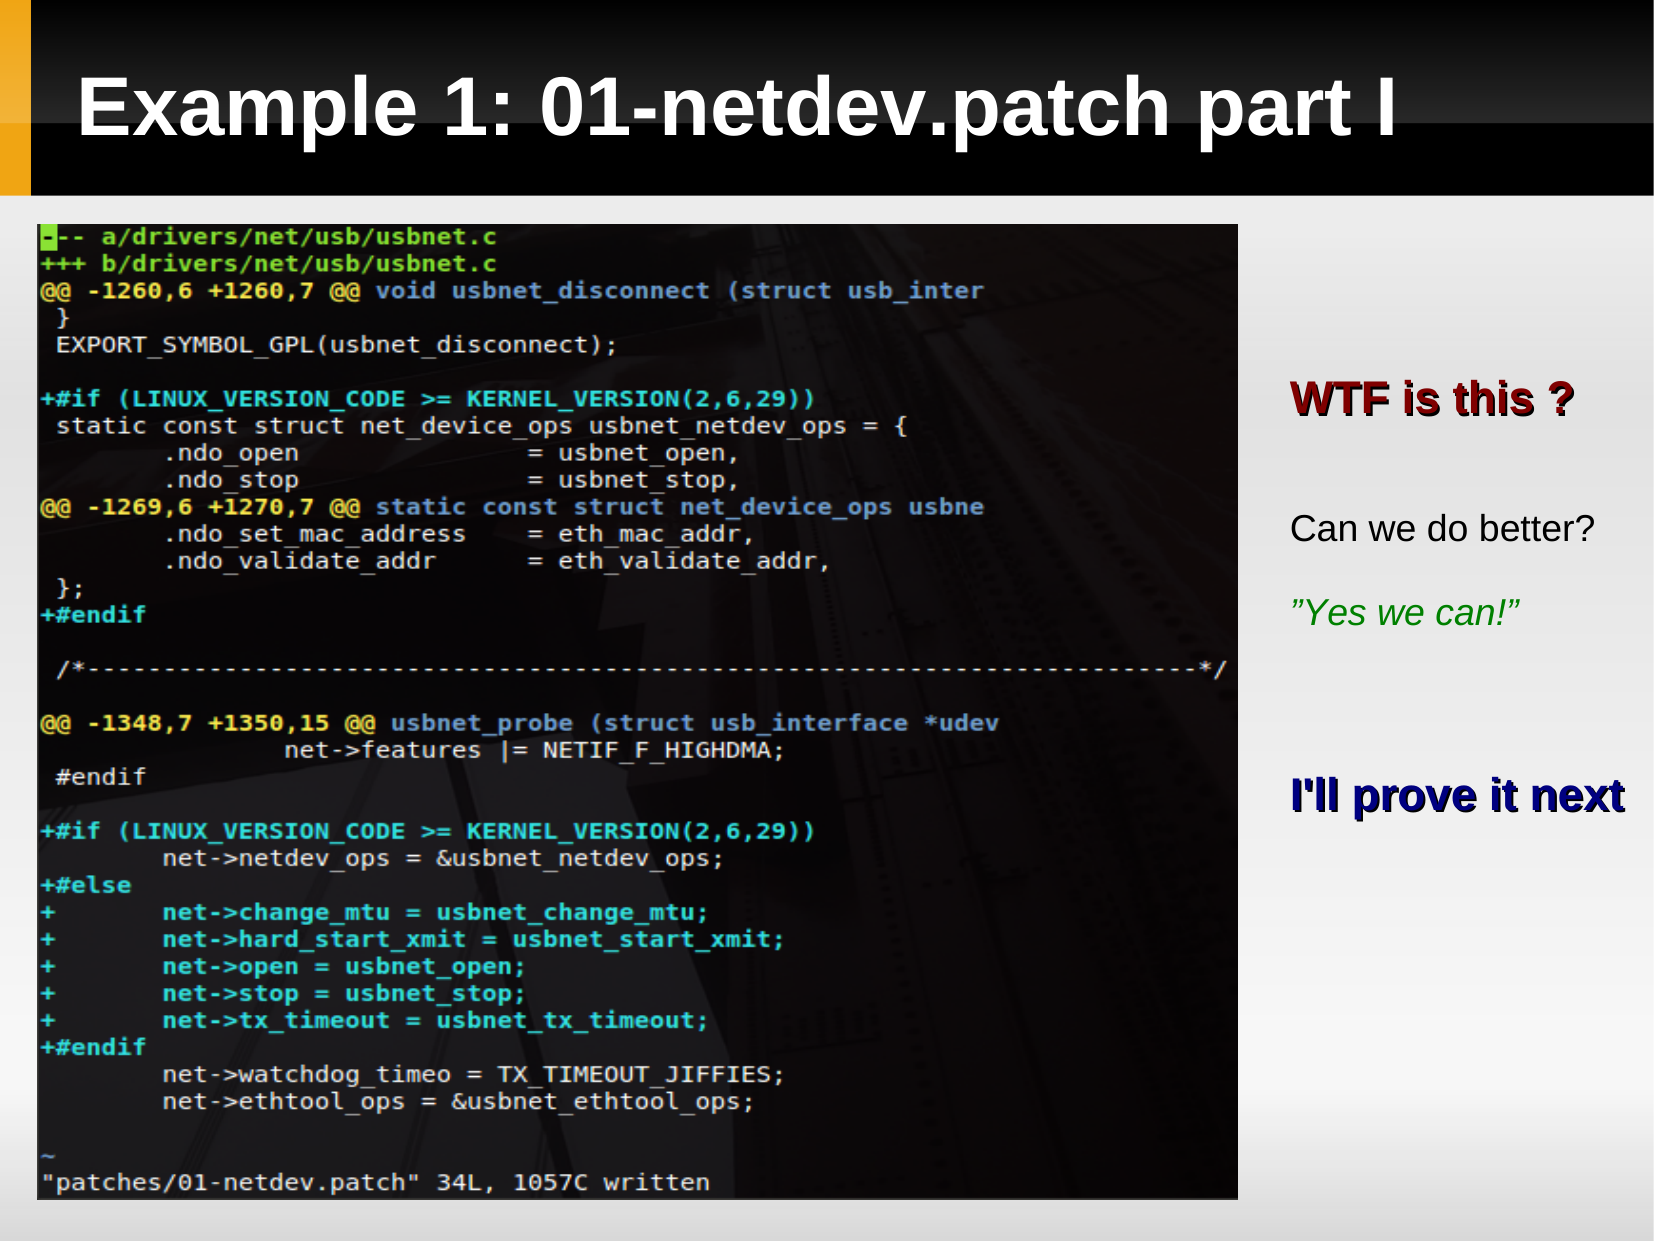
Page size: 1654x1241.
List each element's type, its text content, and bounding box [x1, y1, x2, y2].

picture [0, 0, 1654, 1241]
text_box WTF is this ? Can we do better? ”Yes we can!” I'll prove it next [1275, 262, 1651, 1201]
title Example 1: 01-netdev.patch part I [76, 0, 1565, 208]
